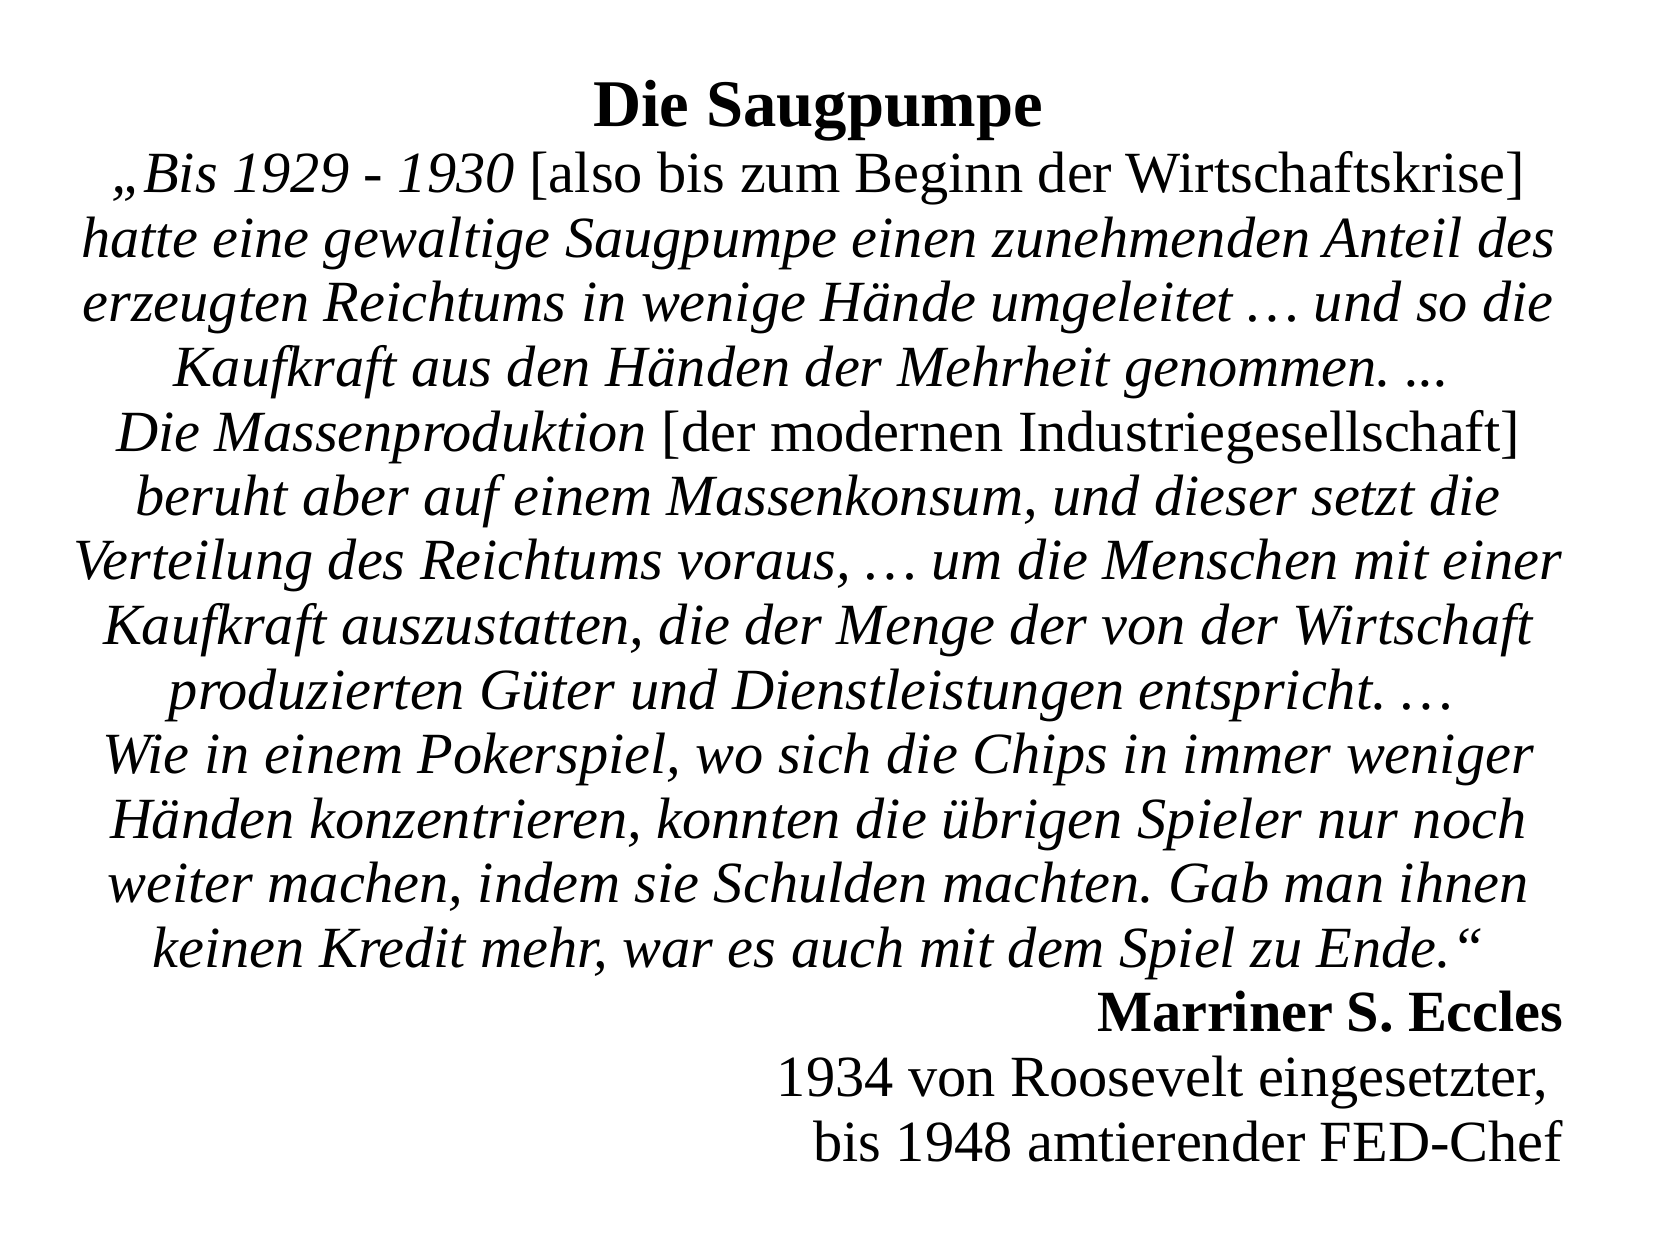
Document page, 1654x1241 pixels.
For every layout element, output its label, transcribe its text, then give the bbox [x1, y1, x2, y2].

text_box Die Saugpumpe „Bis 1929 - 1930 [also bis zum Beginn der Wirtschaftskrise] hatte eine gewaltige Saugpumpe einen zunehmenden Anteil des erzeugten Reichtums in wenige Hände umgeleitet … und so die Kaufkraft aus den Händen der Mehrheit genommen. ... Die Massenproduktion [der modernen Industriegesellschaft] beruht aber auf einem Massenkonsum, und dieser setzt die Verteilung des Reichtums voraus, … um die Menschen mit einer Kaufkraft auszustatten, die der Menge der von der Wirtschaft produzierten Güter und Dienstleistungen entspricht. … Wie in einem Pokerspiel, wo sich die Chips in immer weniger Händen konzentrieren, konnten die übrigen Spieler nur noch weiter machen, indem sie Schulden machten. Gab man ihnen keinen Kredit mehr, war es auch mit dem Spiel zu Ende.“ Marriner S. Eccles 1934 von Roosevelt eingesetzter, bis 1948 amtierender FED-Chef [59, 59, 1595, 1181]
